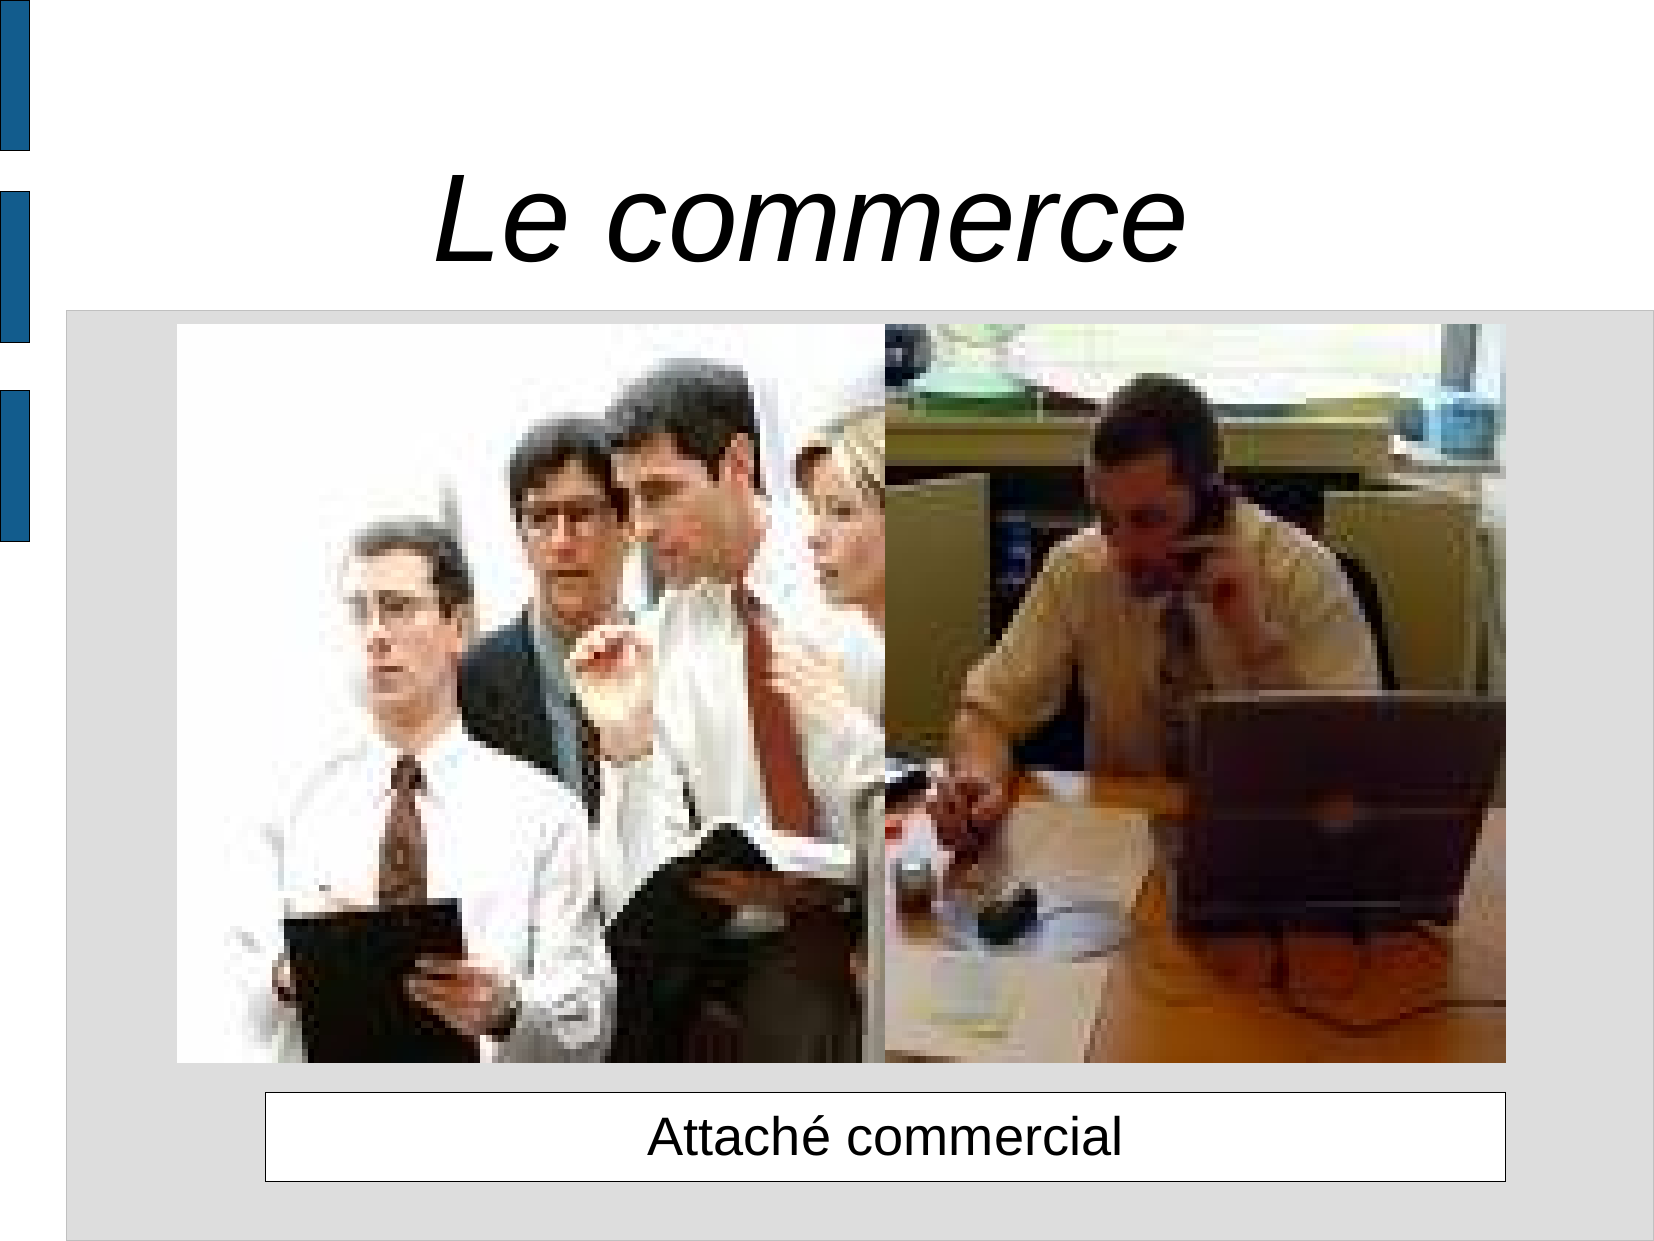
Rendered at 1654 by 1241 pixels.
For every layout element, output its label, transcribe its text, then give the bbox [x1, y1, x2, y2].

picture [177, 324, 1506, 1063]
subtitle Attaché(e) commercial(e) [117, 324, 1530, 1107]
text_box Attaché commercial [265, 1092, 1506, 1182]
title Le commerce [88, 114, 1534, 322]
